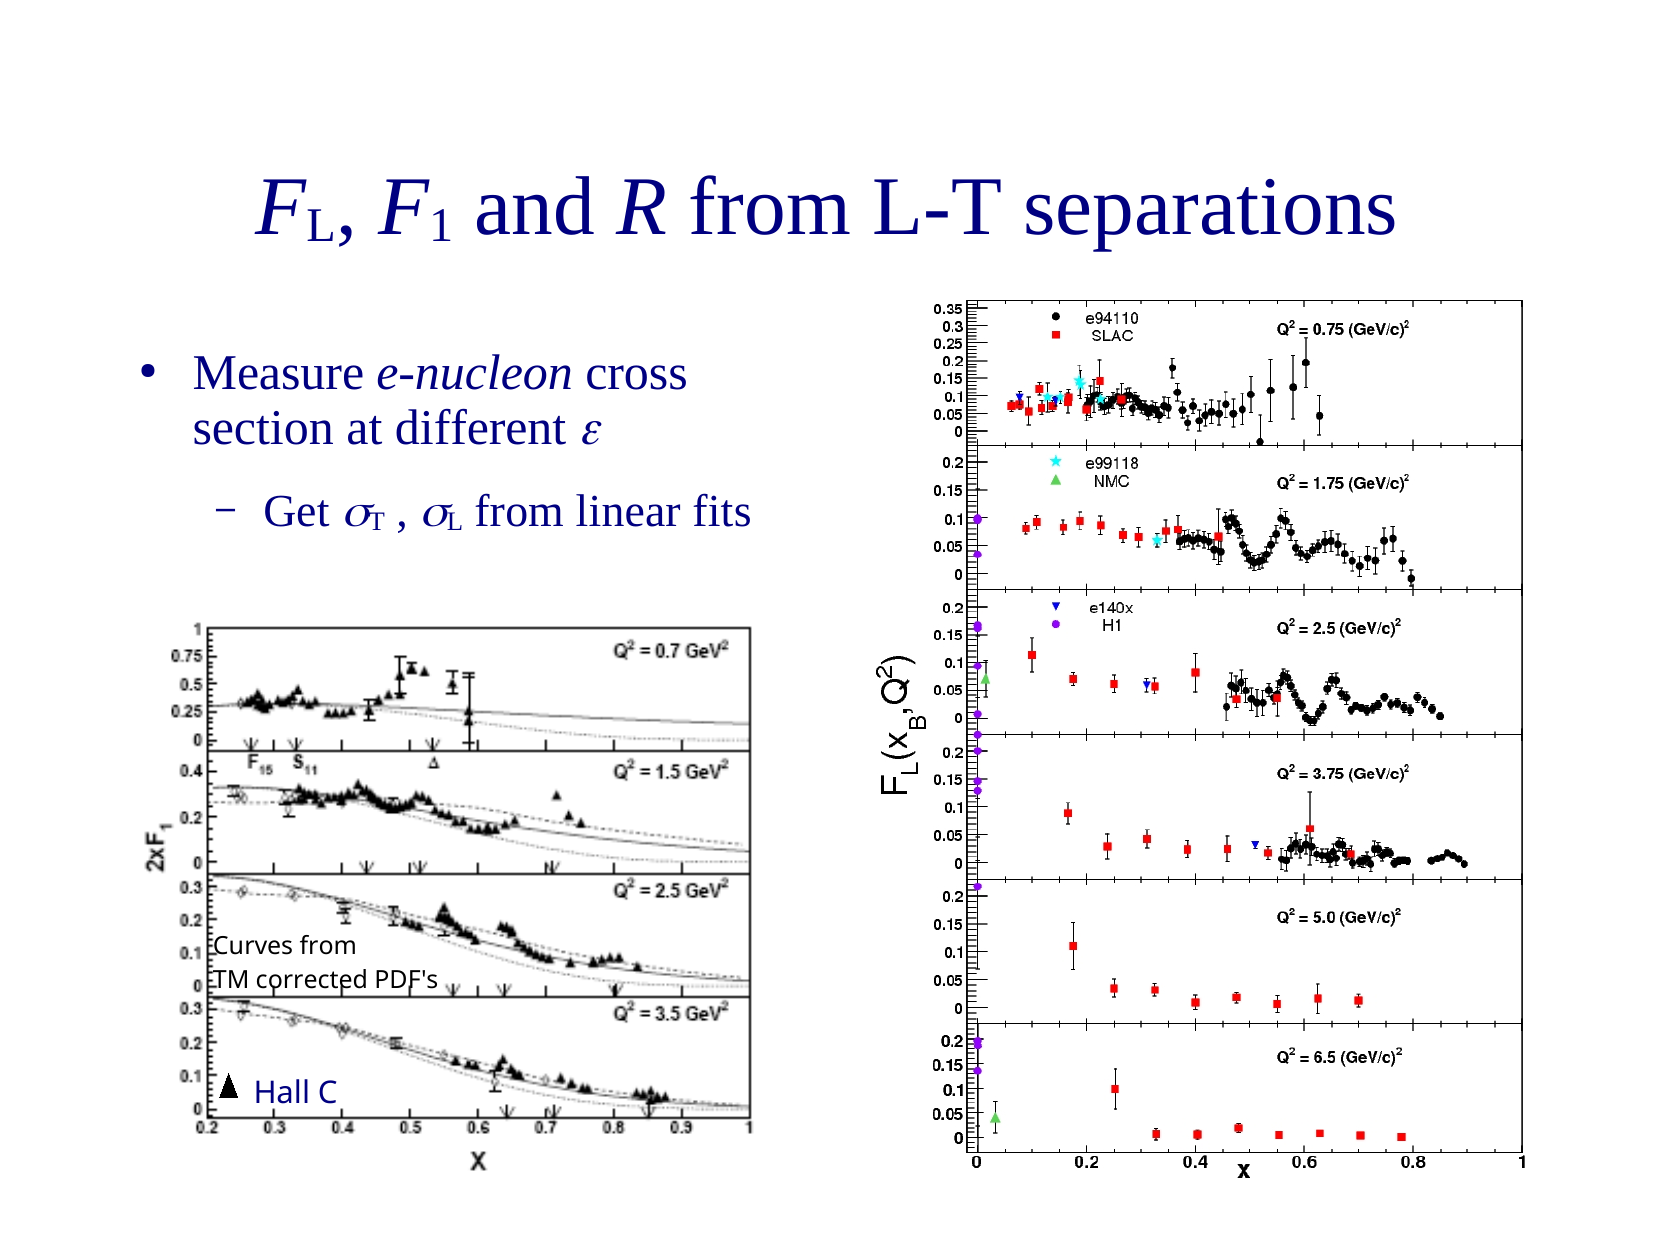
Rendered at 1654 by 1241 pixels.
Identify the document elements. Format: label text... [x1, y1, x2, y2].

picture [135, 607, 766, 1181]
list Measure e-nucleon cross section at different  Get sT , sL from linear fits [121, 344, 811, 573]
title FL, F1 and R from L-T separations [121, 102, 1534, 311]
picture [861, 285, 1537, 1187]
text_box Hall C [253, 1070, 344, 1107]
text_box [219, 1073, 238, 1098]
text_box Curves from TM corrected PDF's [212, 927, 441, 986]
